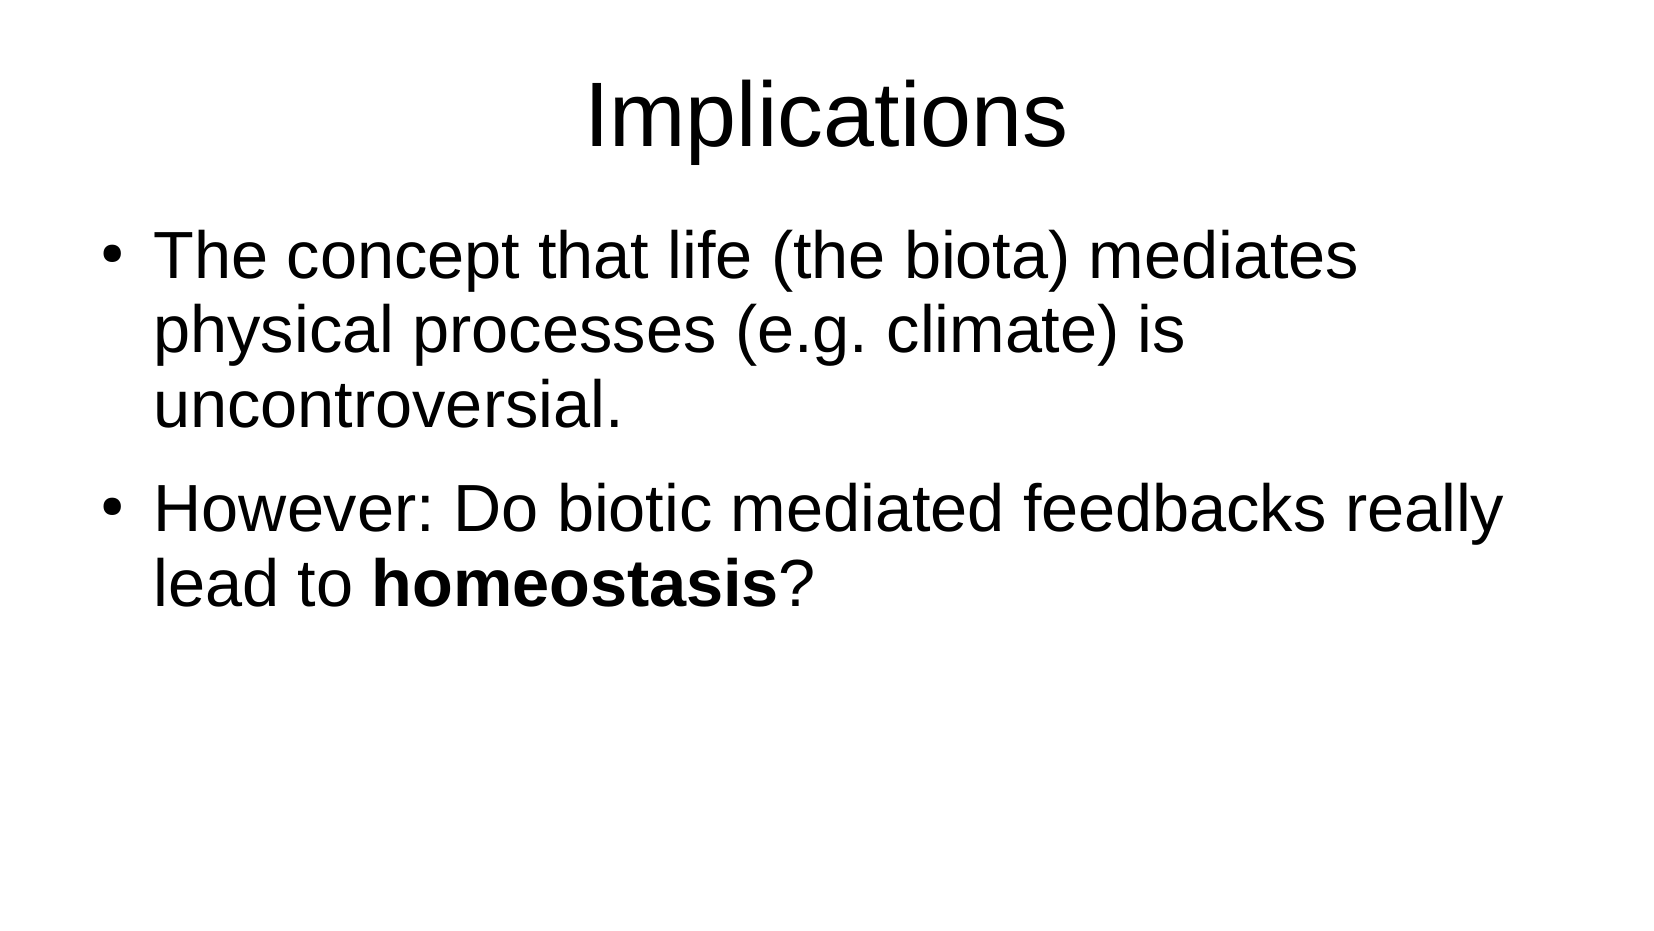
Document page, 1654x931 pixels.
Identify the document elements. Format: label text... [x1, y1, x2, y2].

title Implications [82, 37, 1571, 193]
list The concept that life (the biota) mediates physical processes (e.g. climate) is uncontroversial. However: Do biotic mediated feedbacks really lead to homeostasis? [82, 217, 1571, 758]
